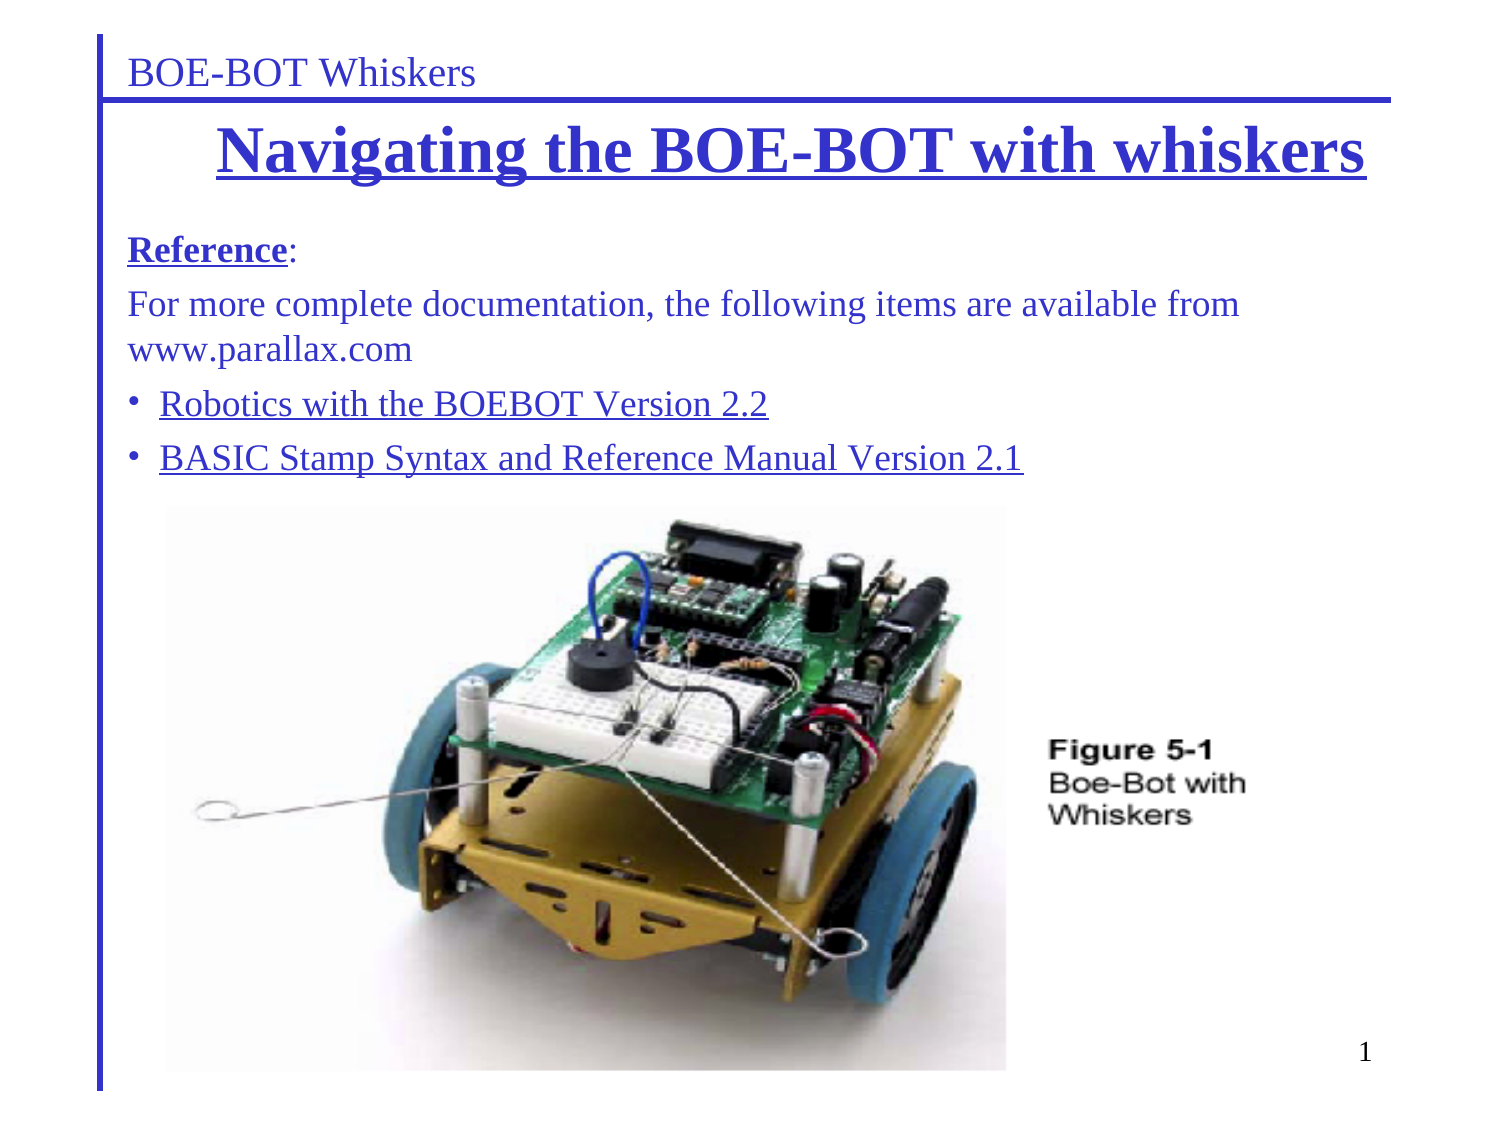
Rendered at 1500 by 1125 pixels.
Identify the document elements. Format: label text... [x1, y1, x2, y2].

text_box <number> [1074, 1025, 1388, 1101]
text_box BOE-BOT Whiskers [112, 37, 1450, 88]
text_box Navigating the BOE-BOT with whiskers Reference: For more complete documentation, the following items are available from www.parallax.com Robotics with the BOEBOT Version 2.2 BASIC Stamp Syntax and Reference Manual Version 2.1 [112, 97, 1471, 494]
picture [166, 506, 1268, 1075]
